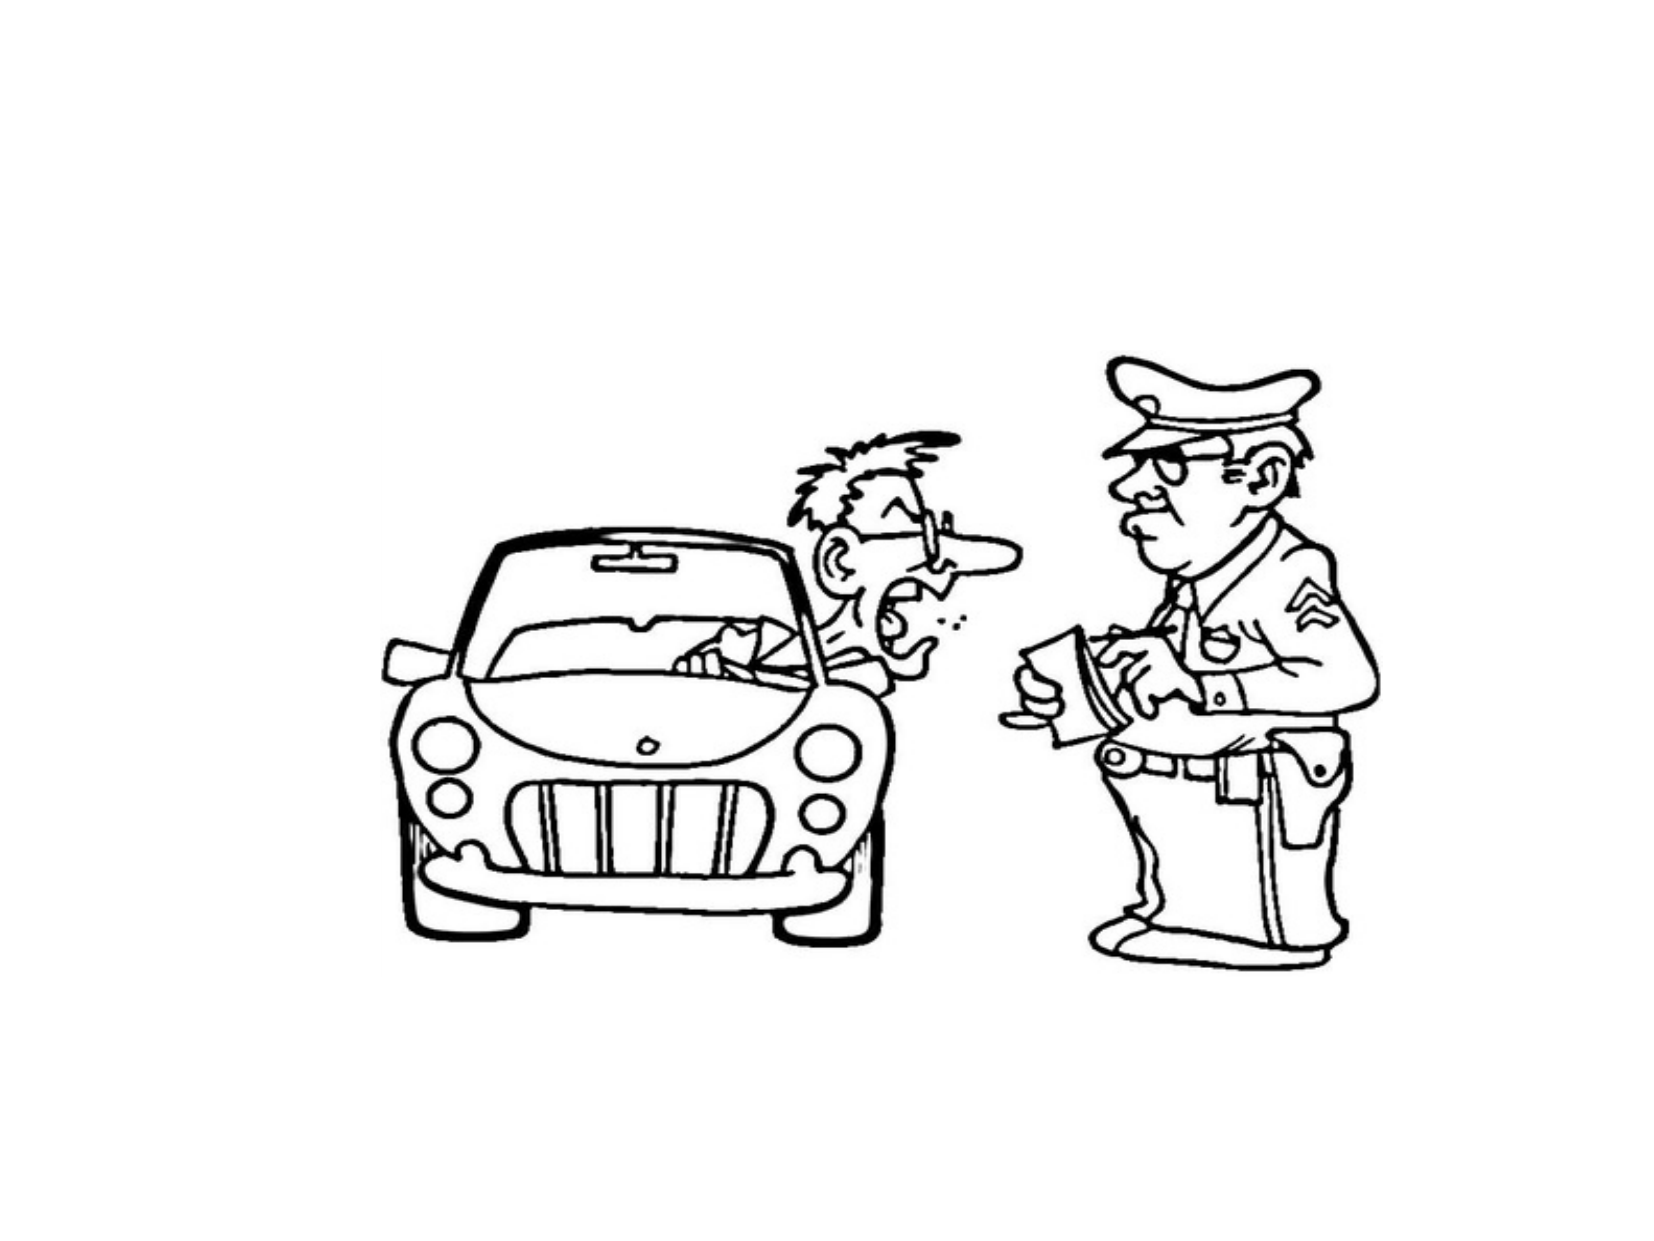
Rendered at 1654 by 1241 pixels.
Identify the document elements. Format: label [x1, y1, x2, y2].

picture [380, 350, 1383, 977]
